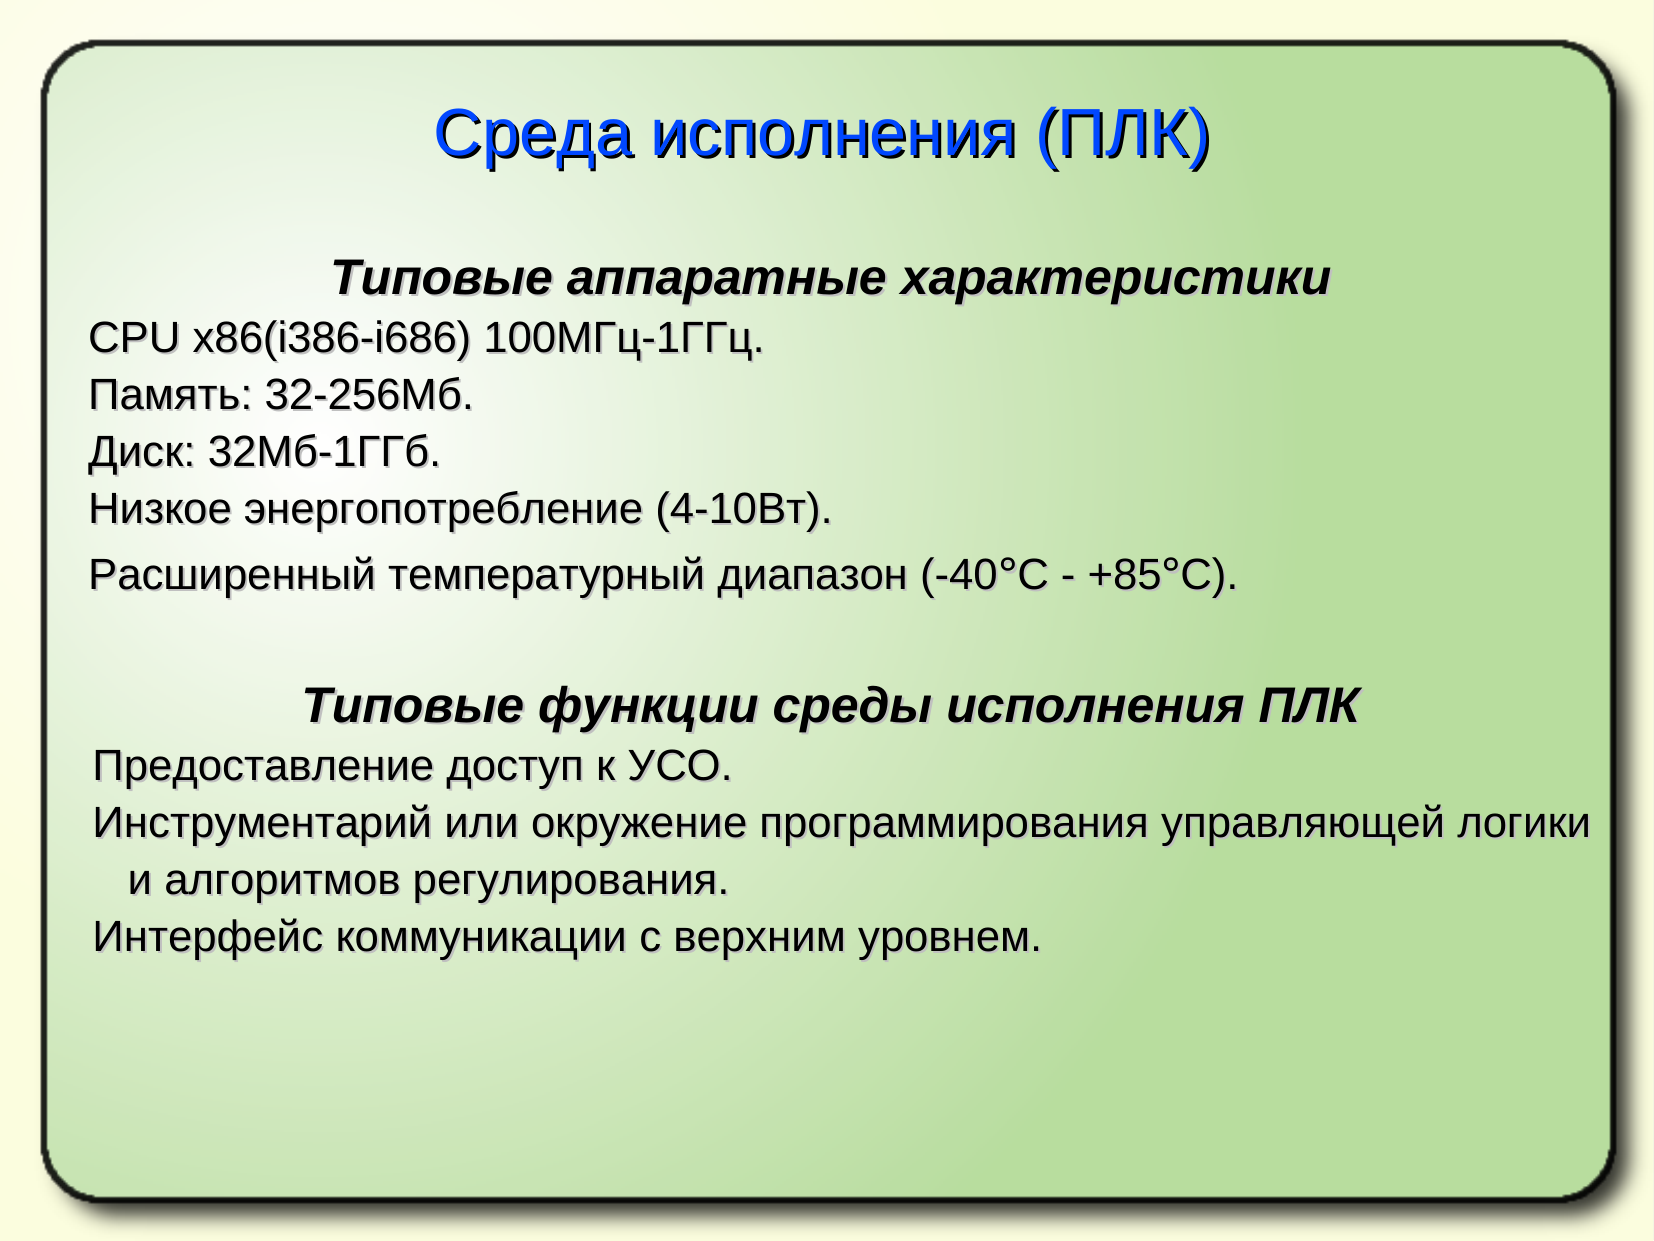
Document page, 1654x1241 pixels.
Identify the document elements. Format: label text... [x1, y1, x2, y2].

text_box Среда исполнения (ПЛК) [47, 74, 1598, 178]
list Типовые аппаратные характеристики CPU x86(i386-i686) 100МГц-1ГГц. Память: 32-256Мб. Диск: 32Мб-1ГГб. Низкое энергопотребление (4-10Вт). Расширенный температурный диапазон (-40°С - +85°С). Типовые функции среды исполнения ПЛК Предоставление доступ к УСО. Инструментарий или окружение программирования управляющей логики и алгоритмов регулирования. Интерфейс коммуникации с верхним уровнем. [66, 239, 1596, 1142]
picture [0, 0, 1654, 1241]
